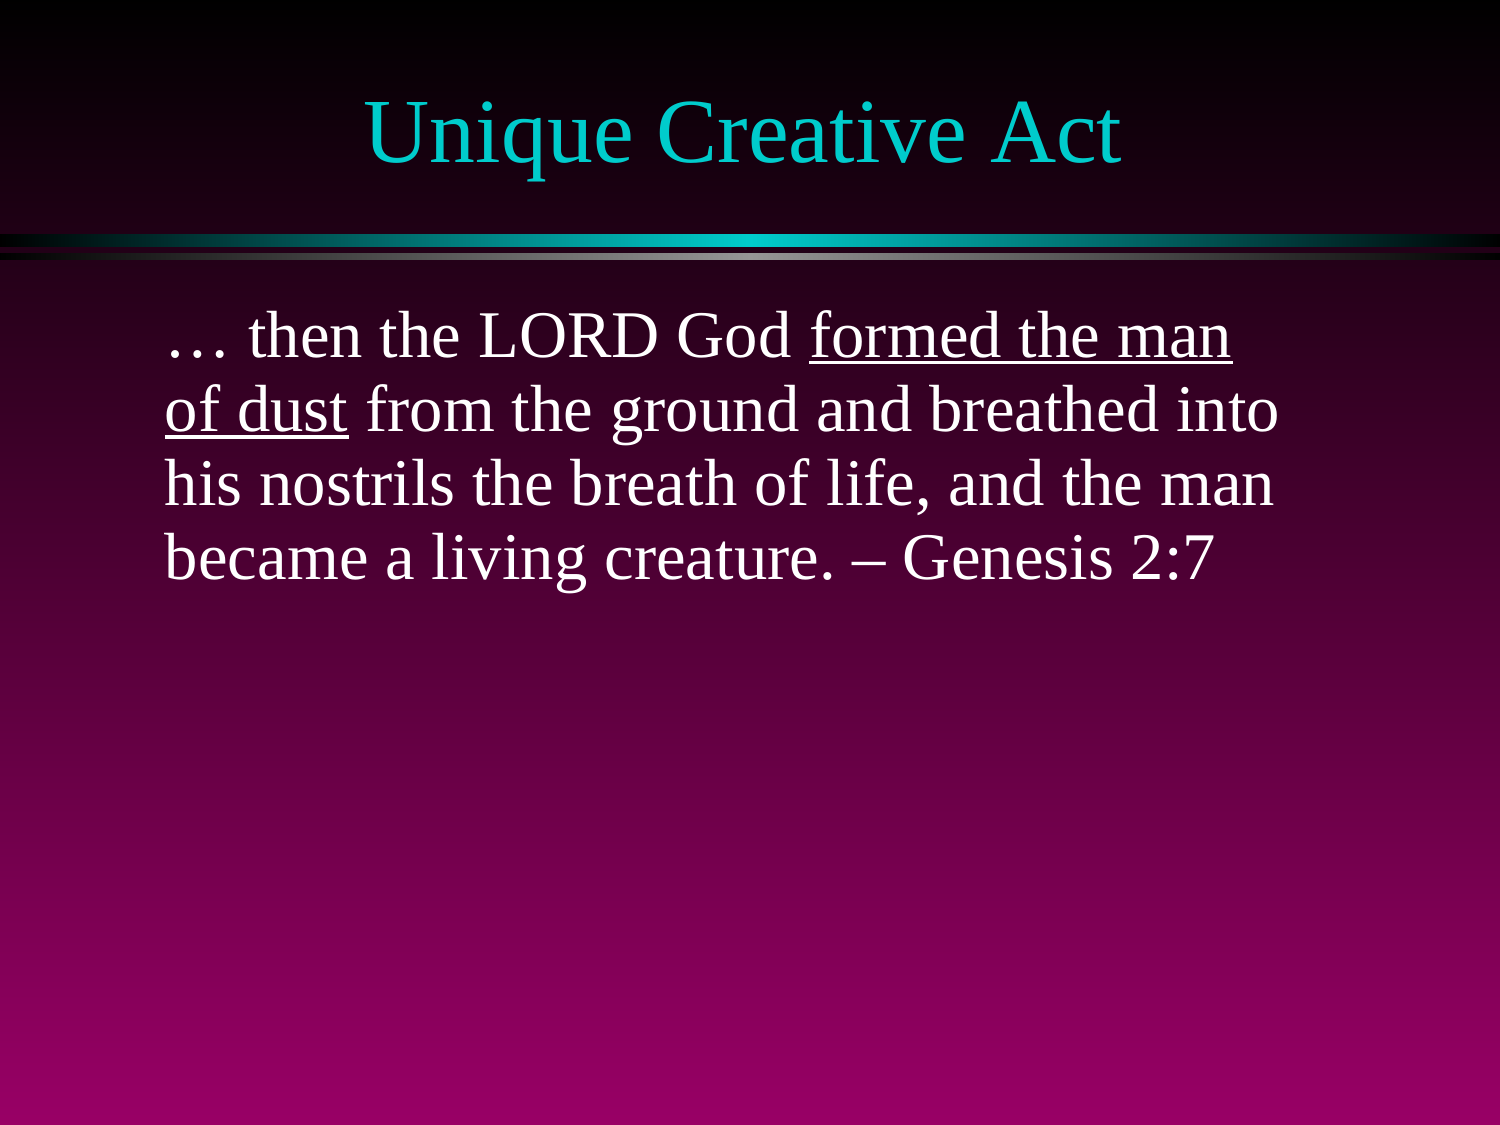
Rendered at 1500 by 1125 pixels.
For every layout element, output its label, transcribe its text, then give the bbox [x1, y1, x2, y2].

text_box … then the LORD God formed the man of dust from the ground and breathed into his nostrils the breath of life, and the man became a living creature. – Genesis 2:7 [150, 290, 1313, 602]
title Unique Creative Act [99, 37, 1388, 225]
